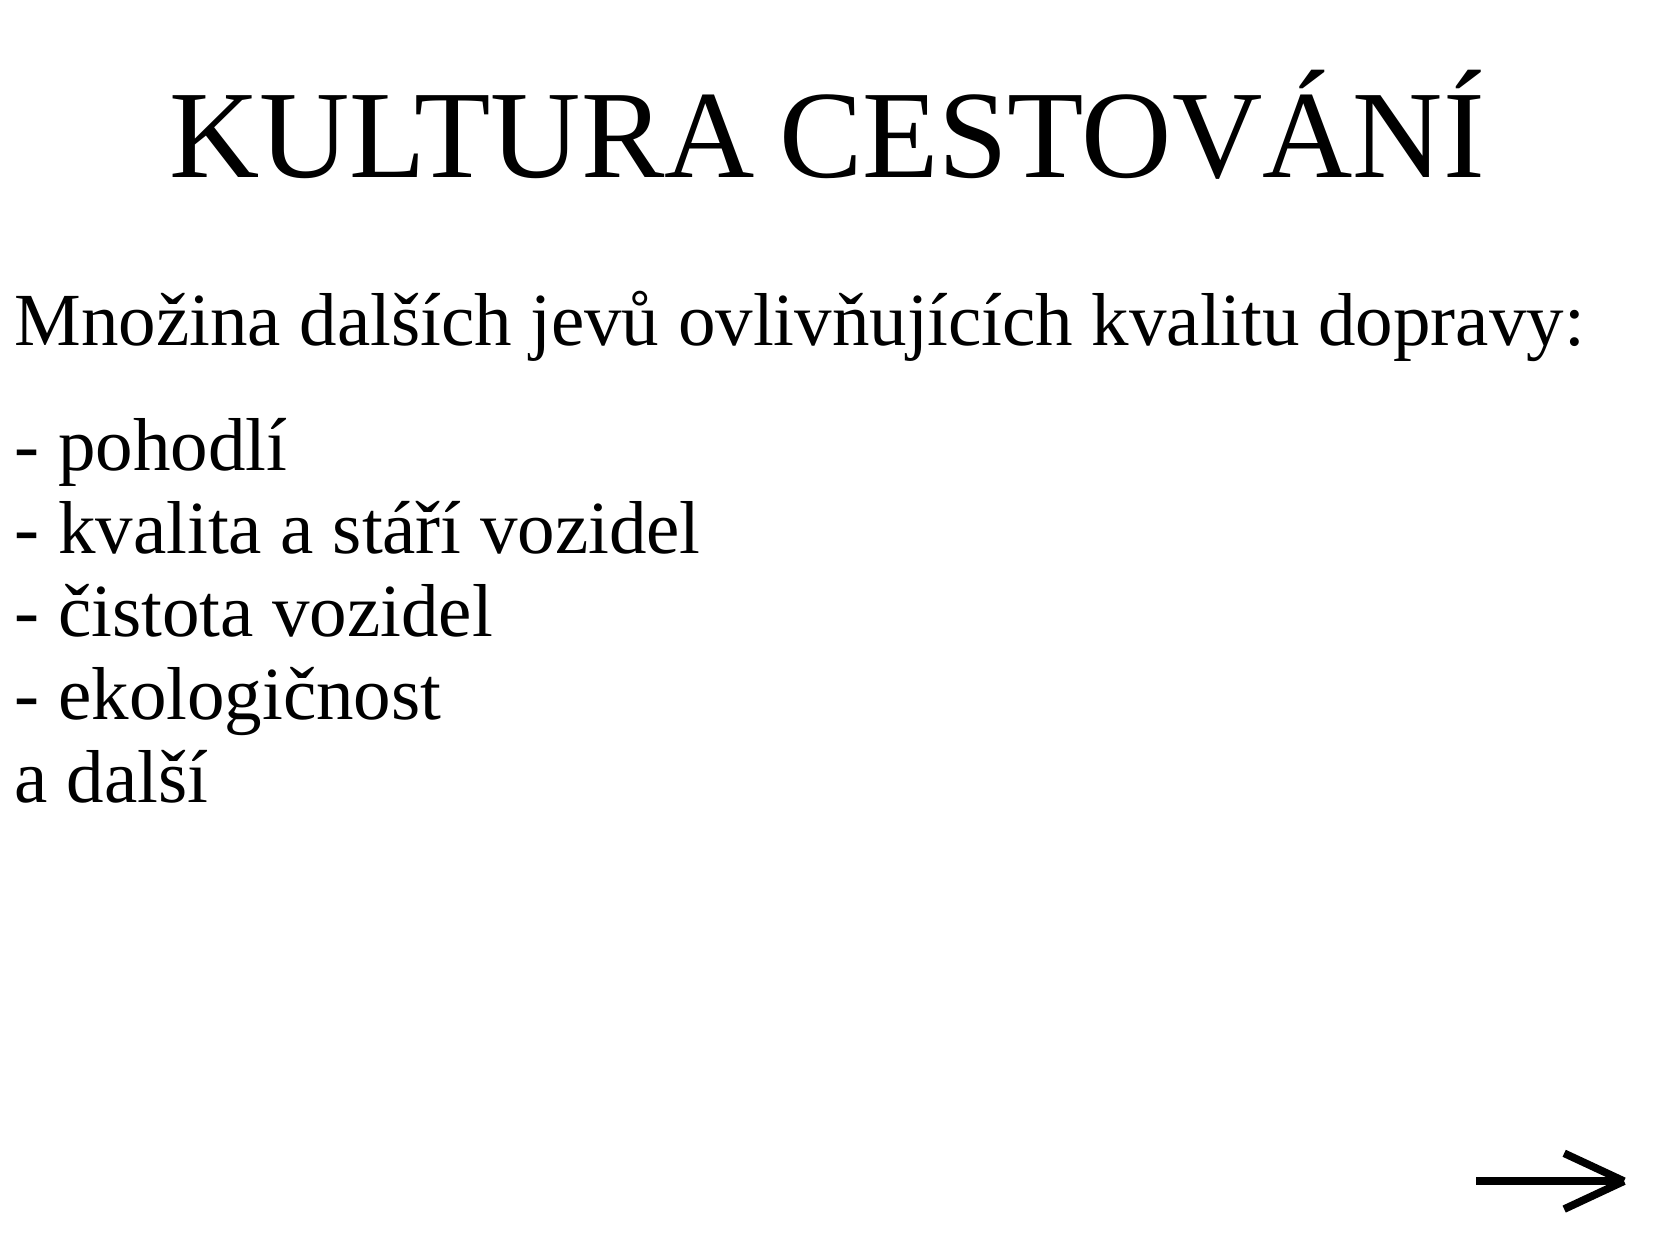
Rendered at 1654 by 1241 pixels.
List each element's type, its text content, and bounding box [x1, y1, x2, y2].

text_box Množina dalších jevů ovlivňujících kvalitu dopravy: - pohodlí - kvalita a stáří vozidel - čistota vozidel - ekologičnost a další [0, 230, 1654, 785]
text_box KULTURA CESTOVÁNÍ [154, 59, 1500, 213]
